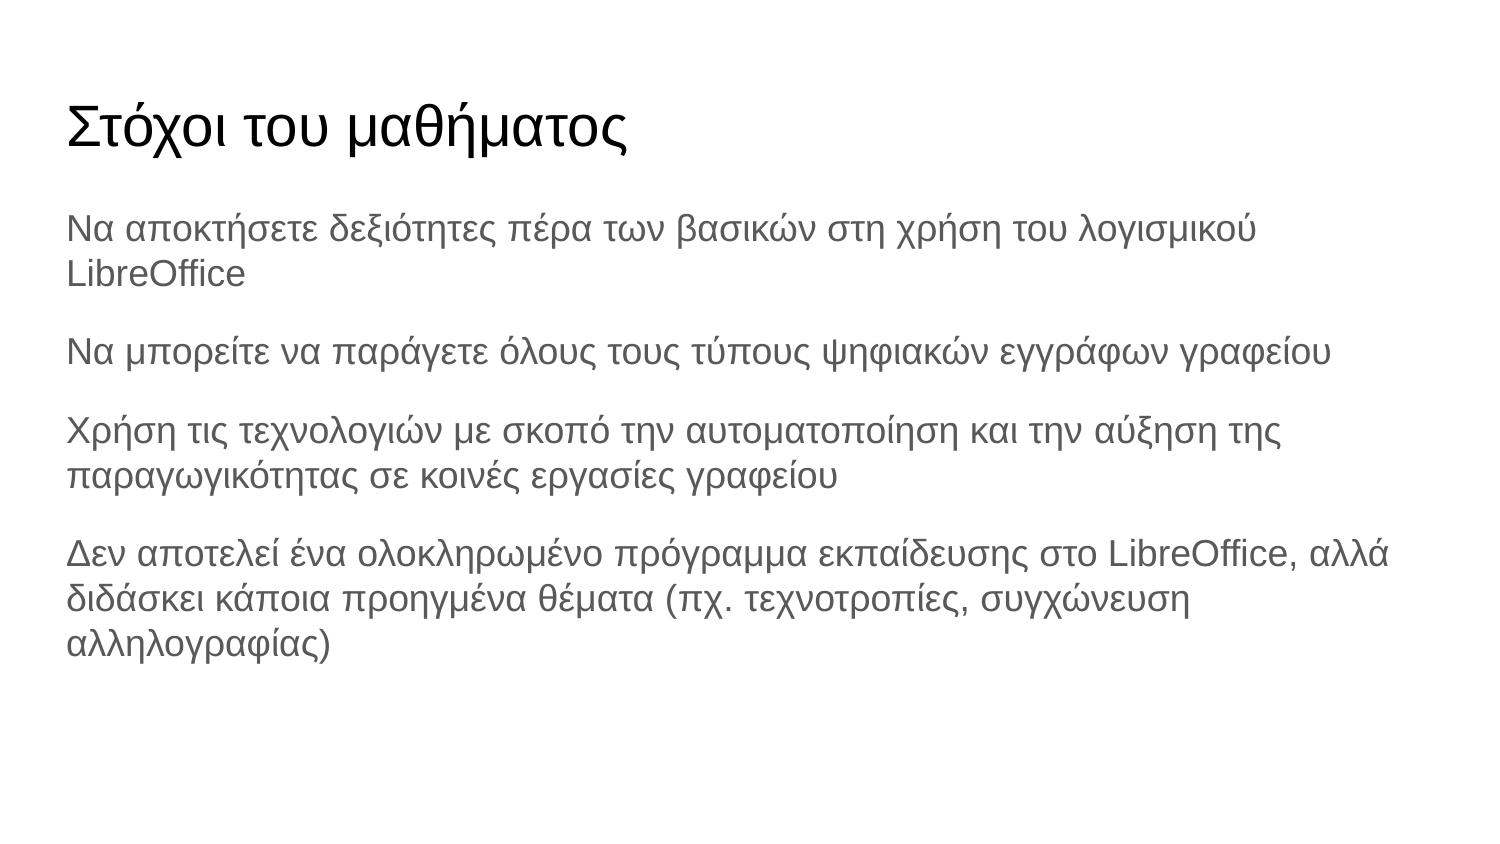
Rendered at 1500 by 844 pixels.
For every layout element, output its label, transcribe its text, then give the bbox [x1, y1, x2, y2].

list Να αποκτήσετε δεξιότητες πέρα των βασικών στη χρήση του λογισμικού LibreOffice Να μπορείτε να παράγετε όλους τους τύπους ψηφιακών εγγράφων γραφείου Χρήση τις τεχνολογιών με σκοπό την αυτοματοποίηση και την αύξηση της παραγωγικότητας σε κοινές εργασίες γραφείου Δεν αποτελεί ένα ολοκληρωμένο πρόγραμμα εκπαίδευσης στο LibreOffice, αλλά διδάσκει κάποια προηγμένα θέματα (πχ. τεχνοτροπίες, συγχώνευση αλληλογραφίας) [51, 189, 1449, 750]
title Στόχοι του μαθήματος [51, 72, 1449, 167]
